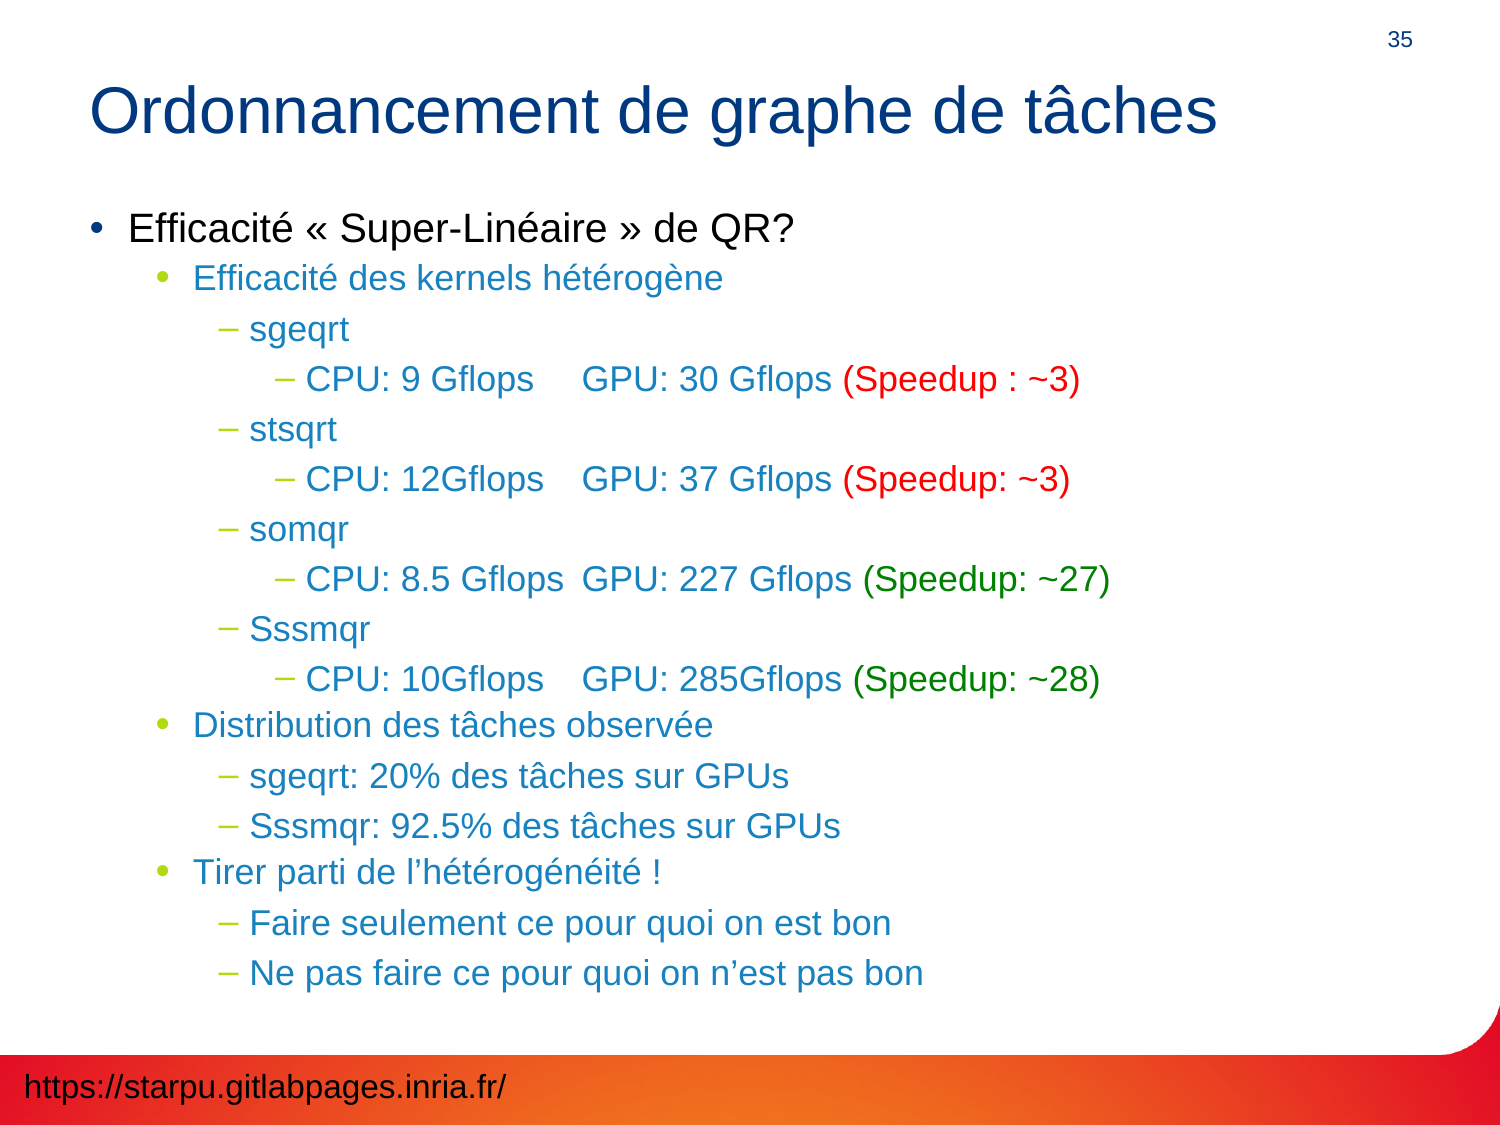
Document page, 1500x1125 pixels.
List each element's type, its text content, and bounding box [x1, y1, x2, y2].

picture [0, 947, 1500, 1125]
title Ordonnancement de graphe de tâches [75, 40, 1426, 155]
list Efficacité « Super-Linéaire » de QR? Efficacité des kernels hétérogène sgeqrt CPU: 9 Gflops GPU: 30 Gflops (Speedup : ~3) stsqrt CPU: 12Gflops GPU: 37 Gflops (Speedup: ~3) somqr CPU: 8.5 Gflops GPU: 227 Gflops (Speedup: ~27) Sssmqr CPU: 10Gflops GPU: 285Gflops (Speedup: ~28) Distribution des tâches observée sgeqrt: 20% des tâches sur GPUs Sssmqr: 92.5% des tâches sur GPUs Tirer parti de l’hétérogénéité ! Faire seulement ce pour quoi on est bon Ne pas faire ce pour quoi on n’est pas bon [74, 199, 1388, 1010]
